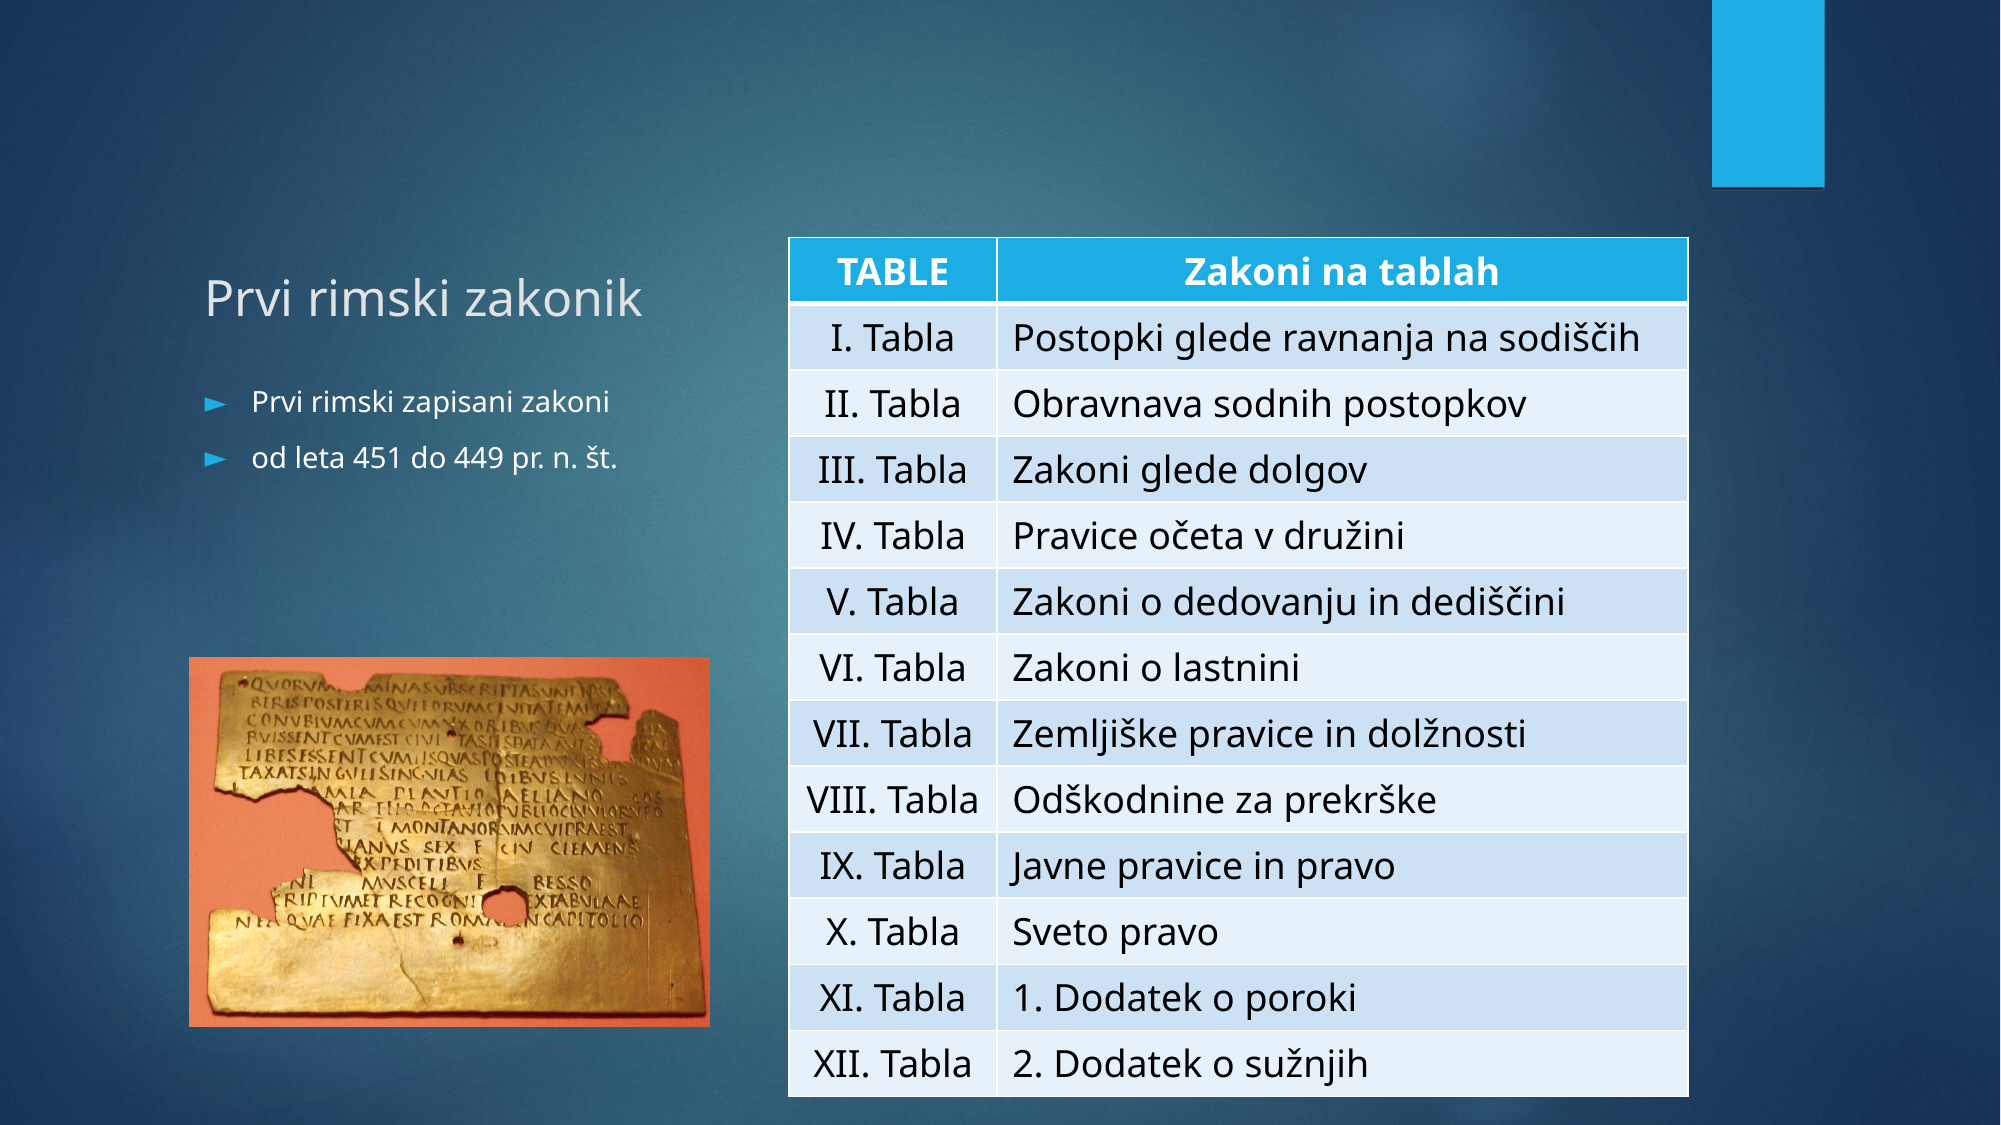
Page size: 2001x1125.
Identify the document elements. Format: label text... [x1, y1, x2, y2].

table_cell X. Tabla [790, 899, 996, 964]
table_cell XI. Tabla [790, 965, 996, 1030]
table_cell II. Tabla [790, 371, 996, 435]
table_header Zakoni na tablah [998, 238, 1687, 301]
table_cell Postopki glede ravnanja na sodiščih [998, 306, 1687, 369]
table_cell 2. Dodatek o sužnjih [998, 1031, 1687, 1096]
table_cell III. Tabla [790, 437, 996, 501]
picture [0, 0, 2001, 1125]
table_cell Sveto pravo [998, 899, 1687, 964]
table_header TABLE [790, 238, 996, 301]
table_cell VIII. Tabla [790, 767, 996, 831]
table_cell Zakoni o lastnini [998, 635, 1687, 699]
table_cell 1. Dodatek o poroki [998, 965, 1687, 1030]
table_cell Javne pravice in pravo [998, 833, 1687, 897]
table_cell XII. Tabla [790, 1031, 996, 1096]
table_cell Obravnava sodnih postopkov [998, 371, 1687, 435]
table_cell Pravice očeta v družini [998, 503, 1687, 567]
title Prvi rimski zakonik [189, 237, 748, 334]
table_cell VI. Tabla [790, 635, 996, 699]
table_cell Zakoni o dedovanju in dediščini [998, 569, 1687, 633]
table_cell Odškodnine za prekrške [998, 767, 1687, 831]
table_cell VII. Tabla [790, 701, 996, 765]
table_cell I. Tabla [790, 306, 996, 369]
table_cell Zakoni glede dolgov [998, 437, 1687, 501]
table_cell V. Tabla [790, 569, 996, 633]
table_cell Zemljiške pravice in dolžnosti [998, 701, 1687, 765]
table_cell IX. Tabla [790, 833, 996, 897]
list Prvi rimski zapisani zakoni od leta 451 do 449 pr. n. št. [189, 375, 748, 564]
table_cell IV. Tabla [790, 503, 996, 567]
